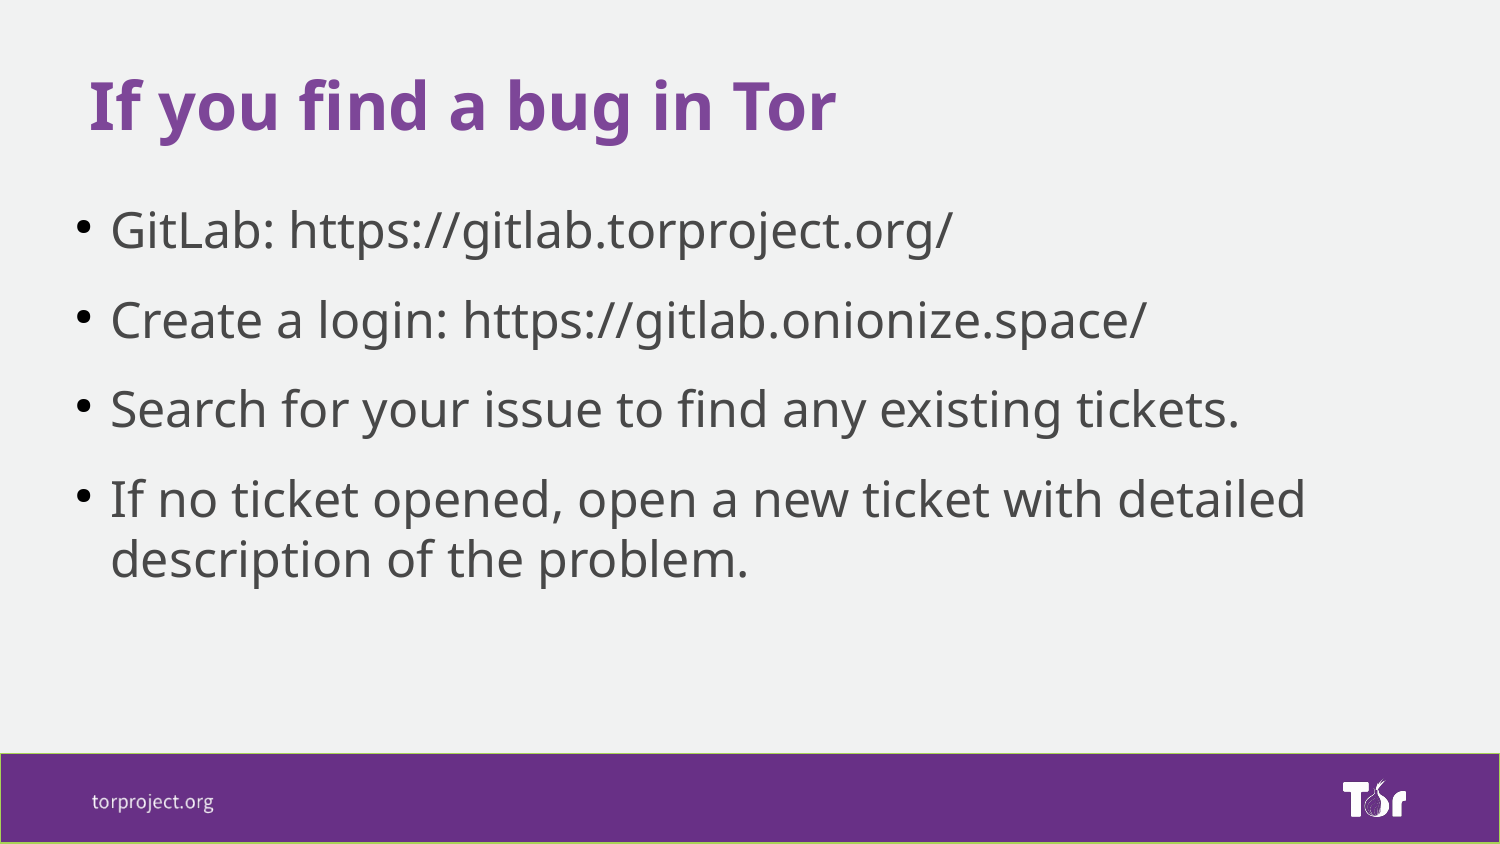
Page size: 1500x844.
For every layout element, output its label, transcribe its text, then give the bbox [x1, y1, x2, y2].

picture [1343, 778, 1406, 817]
text_box If you find a bug in Tor [75, 33, 1425, 174]
text_box GitLab: https://gitlab.torproject.org/ Create a login: https://gitlab.onionize.space/ Search for your issue to find any existing tickets. If no ticket opened, open a new ticket with detailed description of the problem. [60, 191, 1410, 748]
picture [75, 780, 604, 821]
